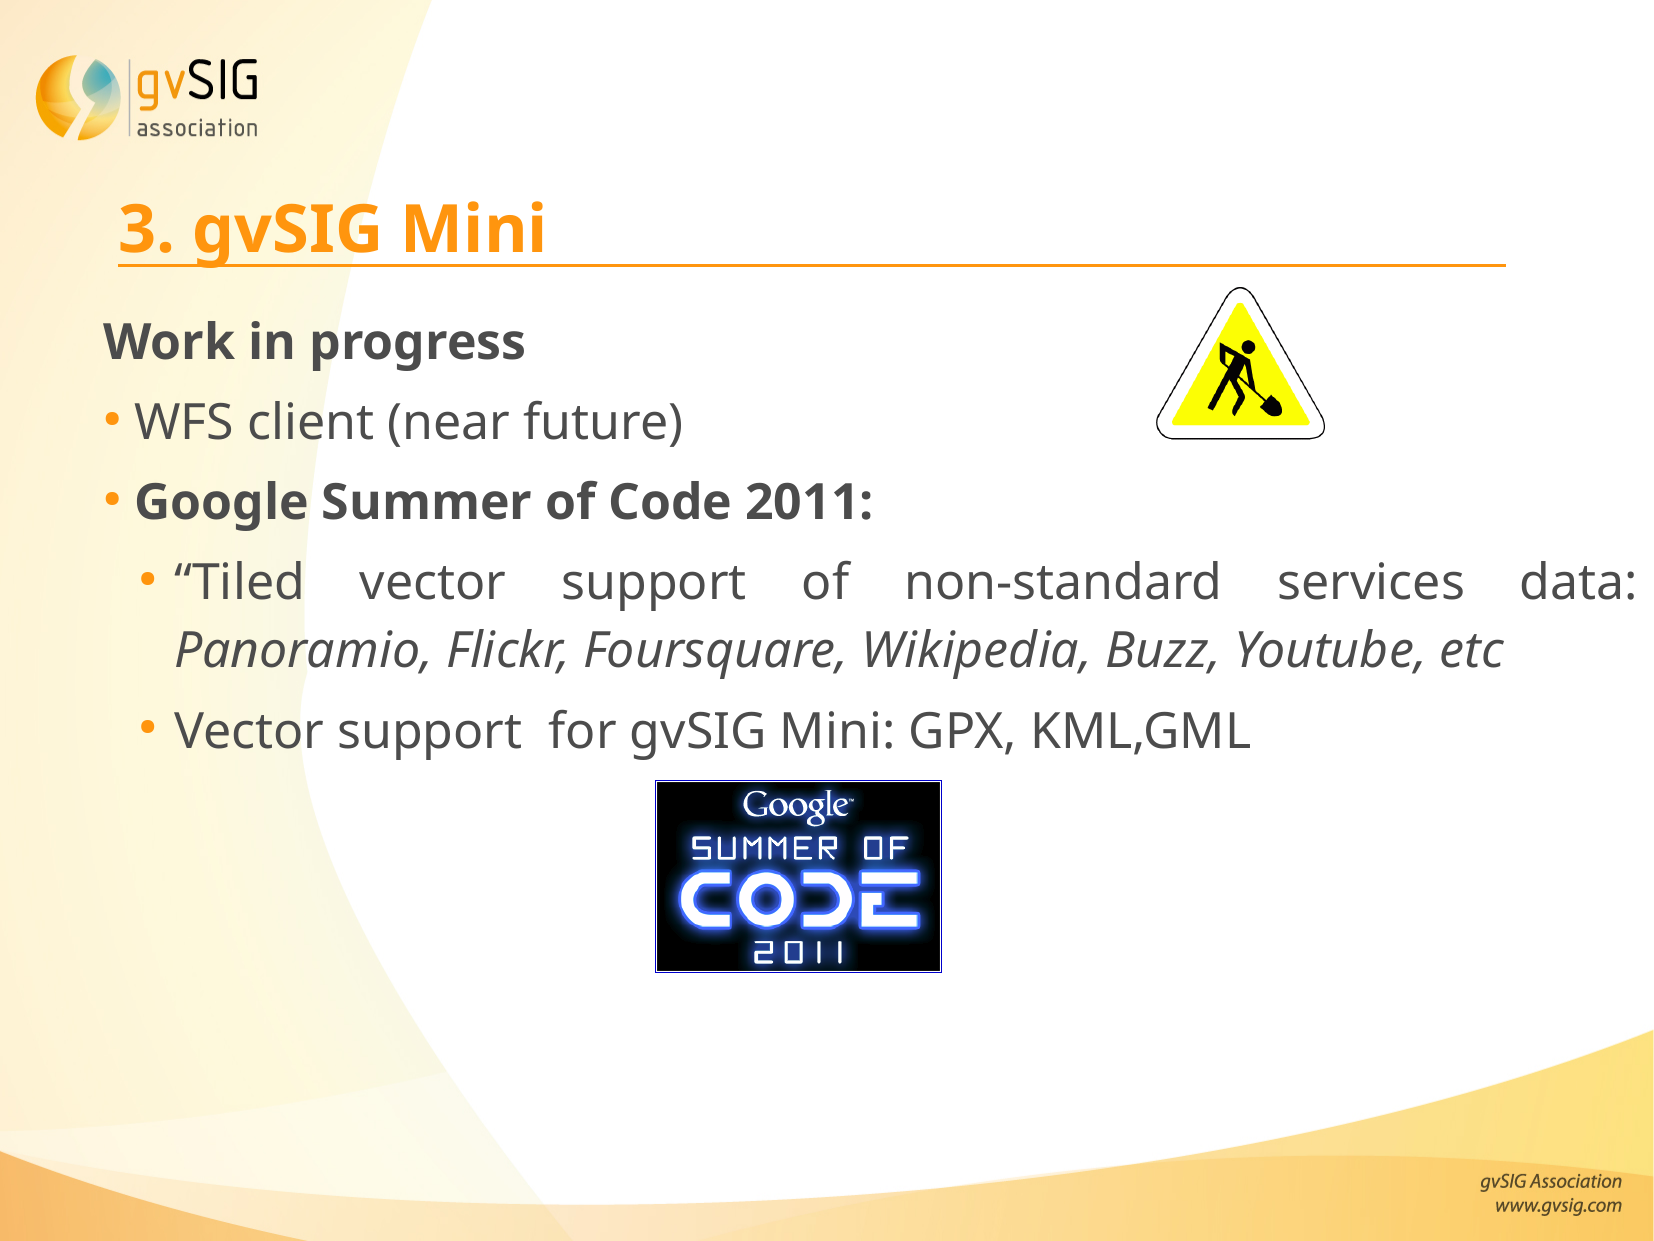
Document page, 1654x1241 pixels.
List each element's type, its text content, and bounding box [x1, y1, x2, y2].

title 3. gvSIG Mini [118, 177, 1607, 183]
picture [649, 774, 945, 975]
text_box Work in progress WFS client (near future) Google Summer of Code 2011: “Tiled vector support of non-standard services data: Panoramio, Flickr, Foursquare, Wikipedia, Buzz, Youtube, etc Vector support for gvSIG Mini: GPX, KML,GML [88, 183, 1654, 1127]
picture [0, 0, 1654, 1241]
picture [1151, 281, 1329, 443]
